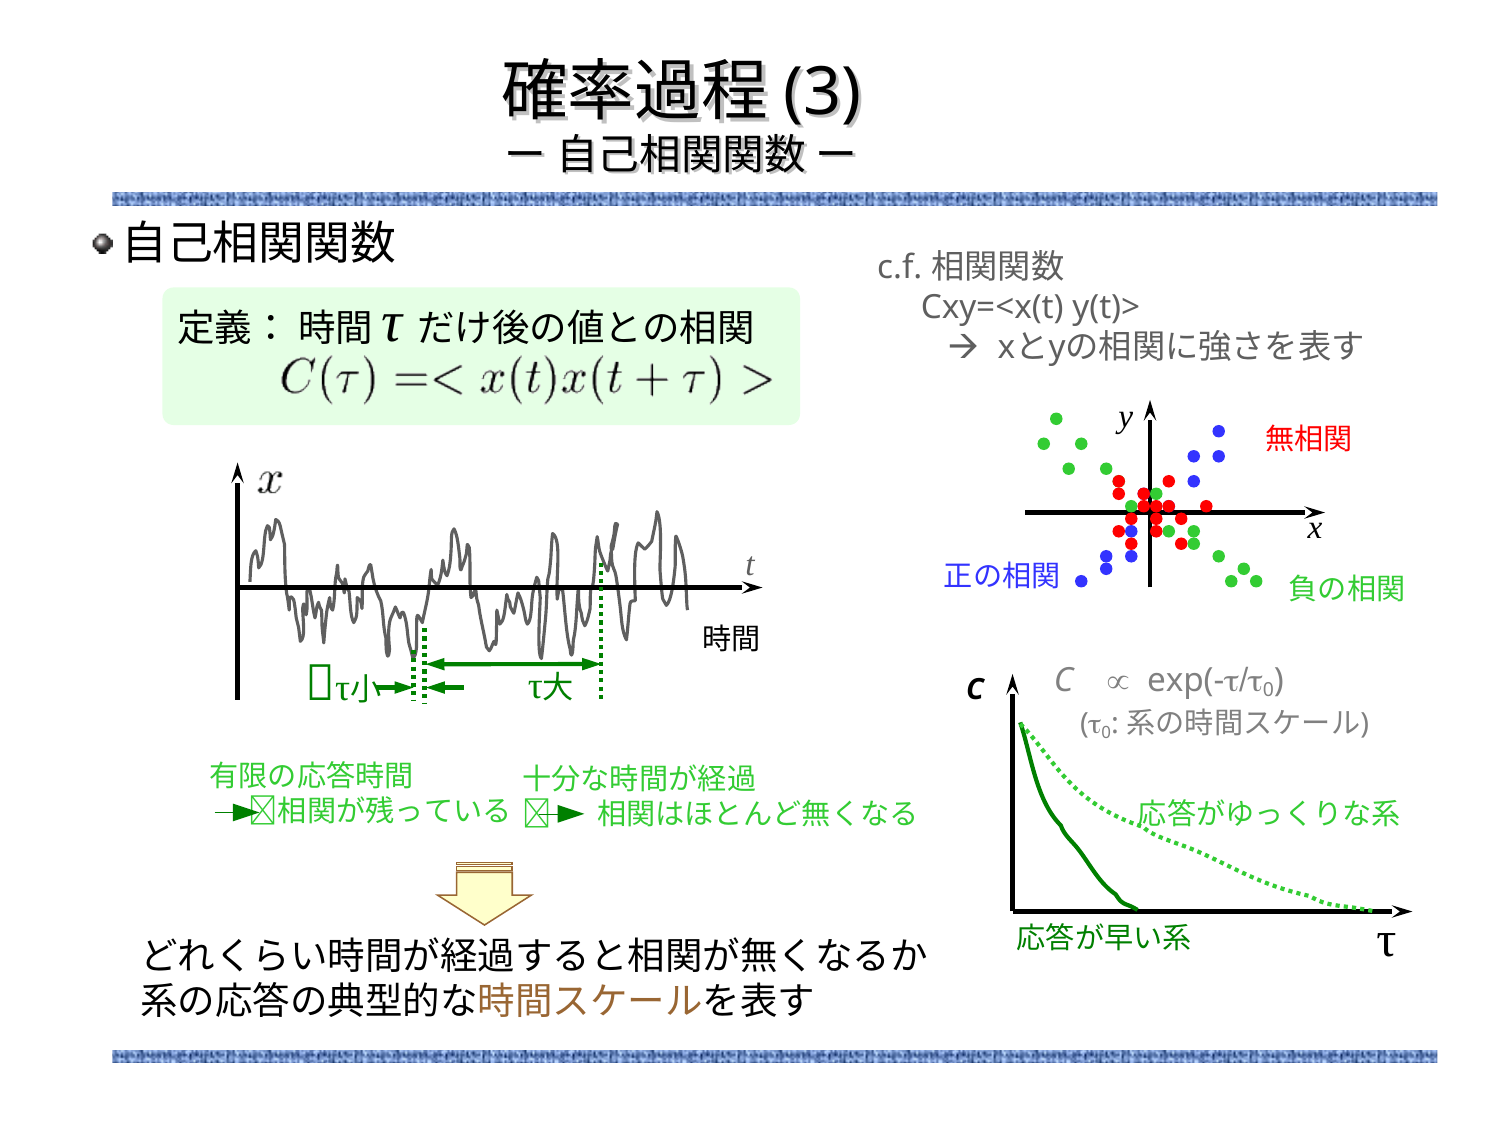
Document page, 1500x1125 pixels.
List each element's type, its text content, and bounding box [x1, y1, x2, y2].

text_box [437, 872, 532, 926]
text_box [1099, 549, 1113, 576]
text_box [1074, 437, 1088, 451]
text_box t [730, 534, 770, 591]
text_box C∝exp(-0) (0: 系の時間スケール) [1038, 650, 1385, 750]
text_box x [1292, 497, 1338, 553]
title 確率過程 (3) ー 自己相関関数 ー [137, 37, 1225, 188]
text_box [1249, 574, 1263, 588]
text_box τ [1361, 898, 1412, 975]
text_box 十分な時間が経過  相関はほとんど無くなる [507, 752, 934, 838]
text_box [1224, 574, 1238, 588]
text_box 時間 [687, 612, 776, 663]
text_box 応答が早い系 [1001, 911, 1208, 962]
text_box どれくらい時間が経過すると相関が無くなるか 系の応答の典型的な時間スケールを表す [125, 924, 943, 1031]
text_box 無相関 [1250, 412, 1368, 463]
text_box C [951, 662, 999, 713]
text_box [1112, 487, 1176, 563]
text_box [1174, 525, 1201, 550]
text_box y [1103, 386, 1148, 442]
text_box 定義： 時間 τ だけ後の値との相関 [162, 275, 862, 361]
text_box [1187, 474, 1201, 488]
text_box [949, 637, 1438, 976]
text_box [1099, 462, 1113, 475]
chart [253, 462, 288, 501]
text_box 正の相関 [929, 549, 1076, 601]
text_box [457, 866, 512, 870]
text_box [1212, 424, 1225, 438]
text_box [1237, 562, 1251, 576]
text_box [1162, 474, 1176, 488]
text_box [1174, 512, 1188, 526]
text_box τ大 [513, 667, 590, 714]
text_box τ大 [513, 653, 590, 662]
text_box [1212, 549, 1225, 563]
list 自己相関関数 [74, 212, 1451, 1025]
text_box 負の相関 [1273, 562, 1421, 613]
picture [112, 1050, 1438, 1063]
text_box [1076, 574, 1088, 588]
text_box τ小 [290, 642, 397, 718]
text_box 有限の応答時間 相関が残っている [194, 749, 527, 836]
text_box 応答がゆっくりな系 [1123, 787, 1417, 838]
text_box [1062, 462, 1075, 475]
text_box [1037, 437, 1051, 451]
text_box [1050, 412, 1063, 426]
text_box [1187, 450, 1201, 463]
text_box [1112, 474, 1126, 501]
text_box [1212, 450, 1225, 463]
picture [112, 192, 1438, 206]
text_box [1200, 499, 1213, 513]
text_box c.f. 相関関数 Cxy=<x(t) y(t)>  xとyの相関に強さを表す [862, 237, 1380, 373]
chart [275, 350, 774, 407]
